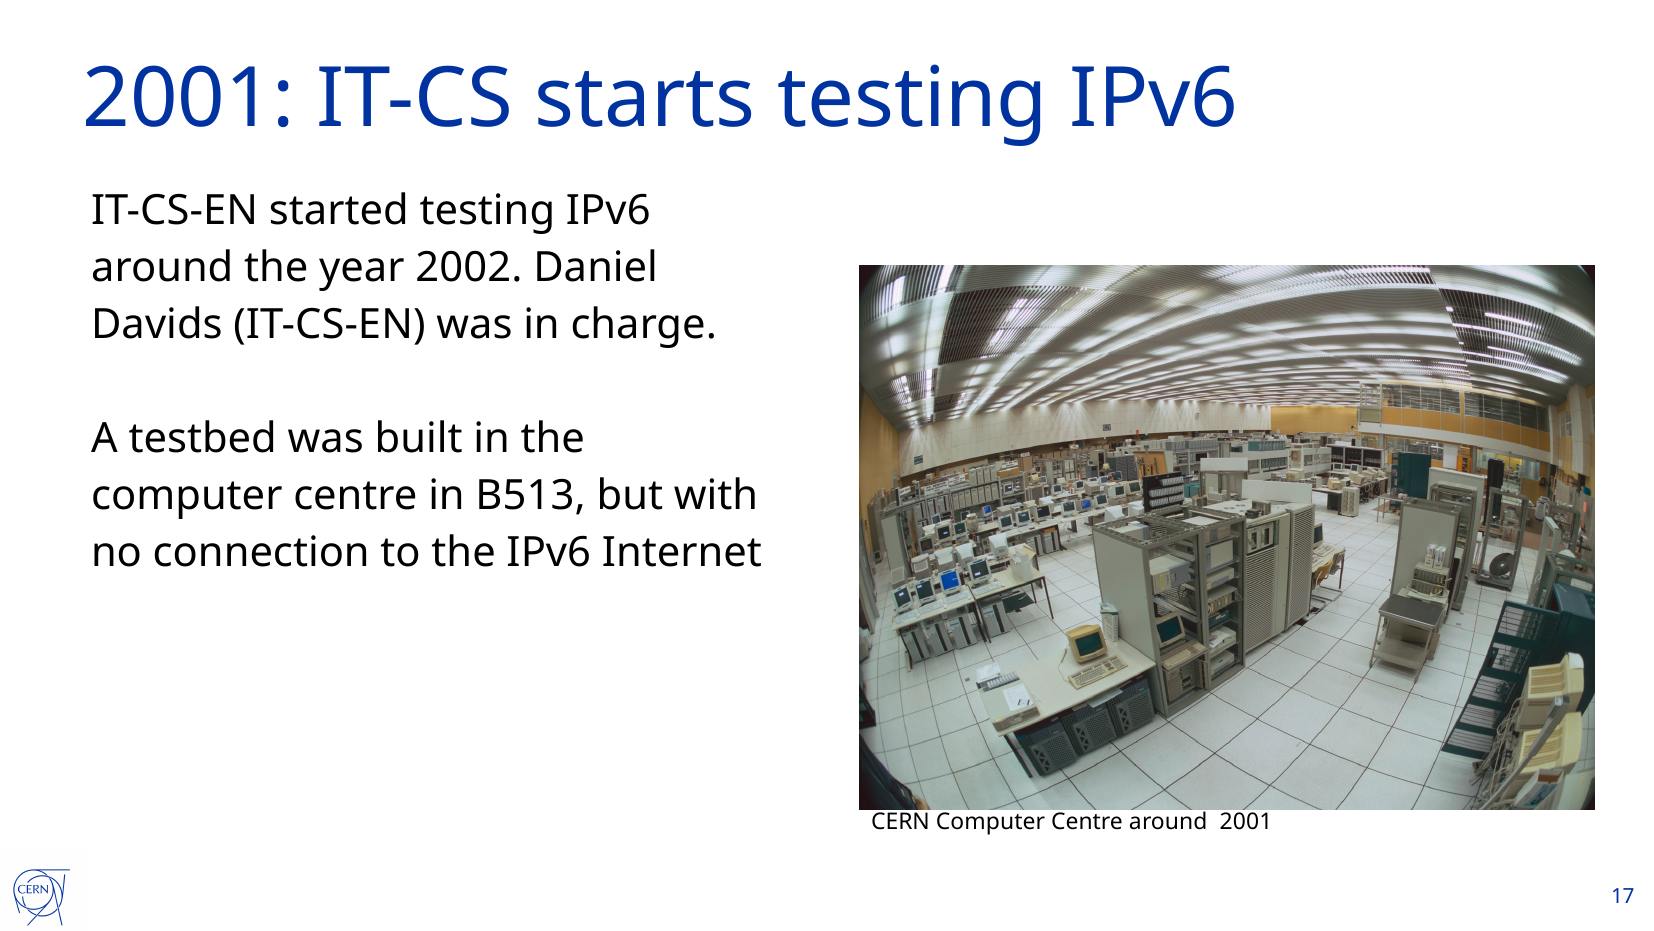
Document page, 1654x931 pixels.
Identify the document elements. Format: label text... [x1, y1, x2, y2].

picture [0, 850, 127, 931]
text_box IT-CS-EN started testing IPv6 around the year 2002. Daniel Davids (IT-CS-EN) was in charge. A testbed was built in the computer centre in B513, but with no connection to the IPv6 Internet [76, 172, 798, 916]
title 2001: IT-CS starts testing IPv6 [82, 37, 1571, 193]
text_box CERN Computer Centre around 2001 [856, 797, 1654, 857]
picture [859, 265, 1595, 797]
